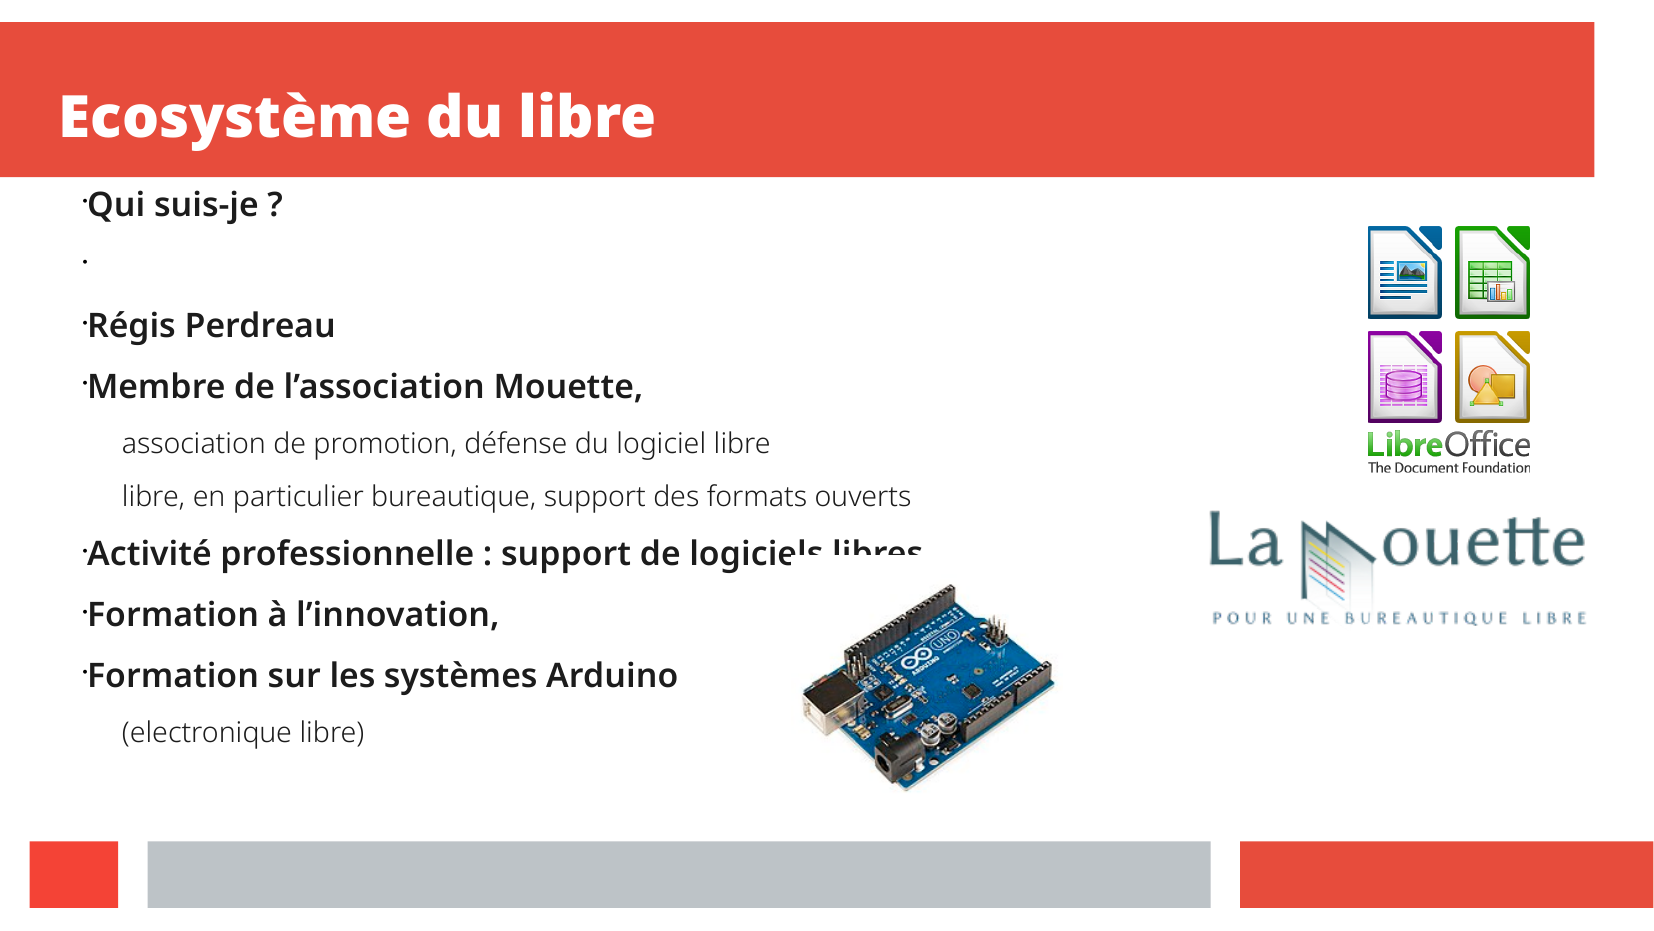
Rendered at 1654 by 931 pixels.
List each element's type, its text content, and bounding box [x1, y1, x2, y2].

picture [791, 555, 1063, 827]
list Qui suis-je ? Régis Perdreau Membre de l’association Mouette, association de promotion, défense du logiciel libre libre, en particulier bureautique, support des formats ouverts Activité professionnelle : support de logiciels libres, Formation à l’innovation, Formation sur les systèmes Arduino (electronique libre) [82, 180, 1589, 756]
picture [1157, 226, 1638, 662]
title Ecosystème du libre [59, 44, 1595, 156]
